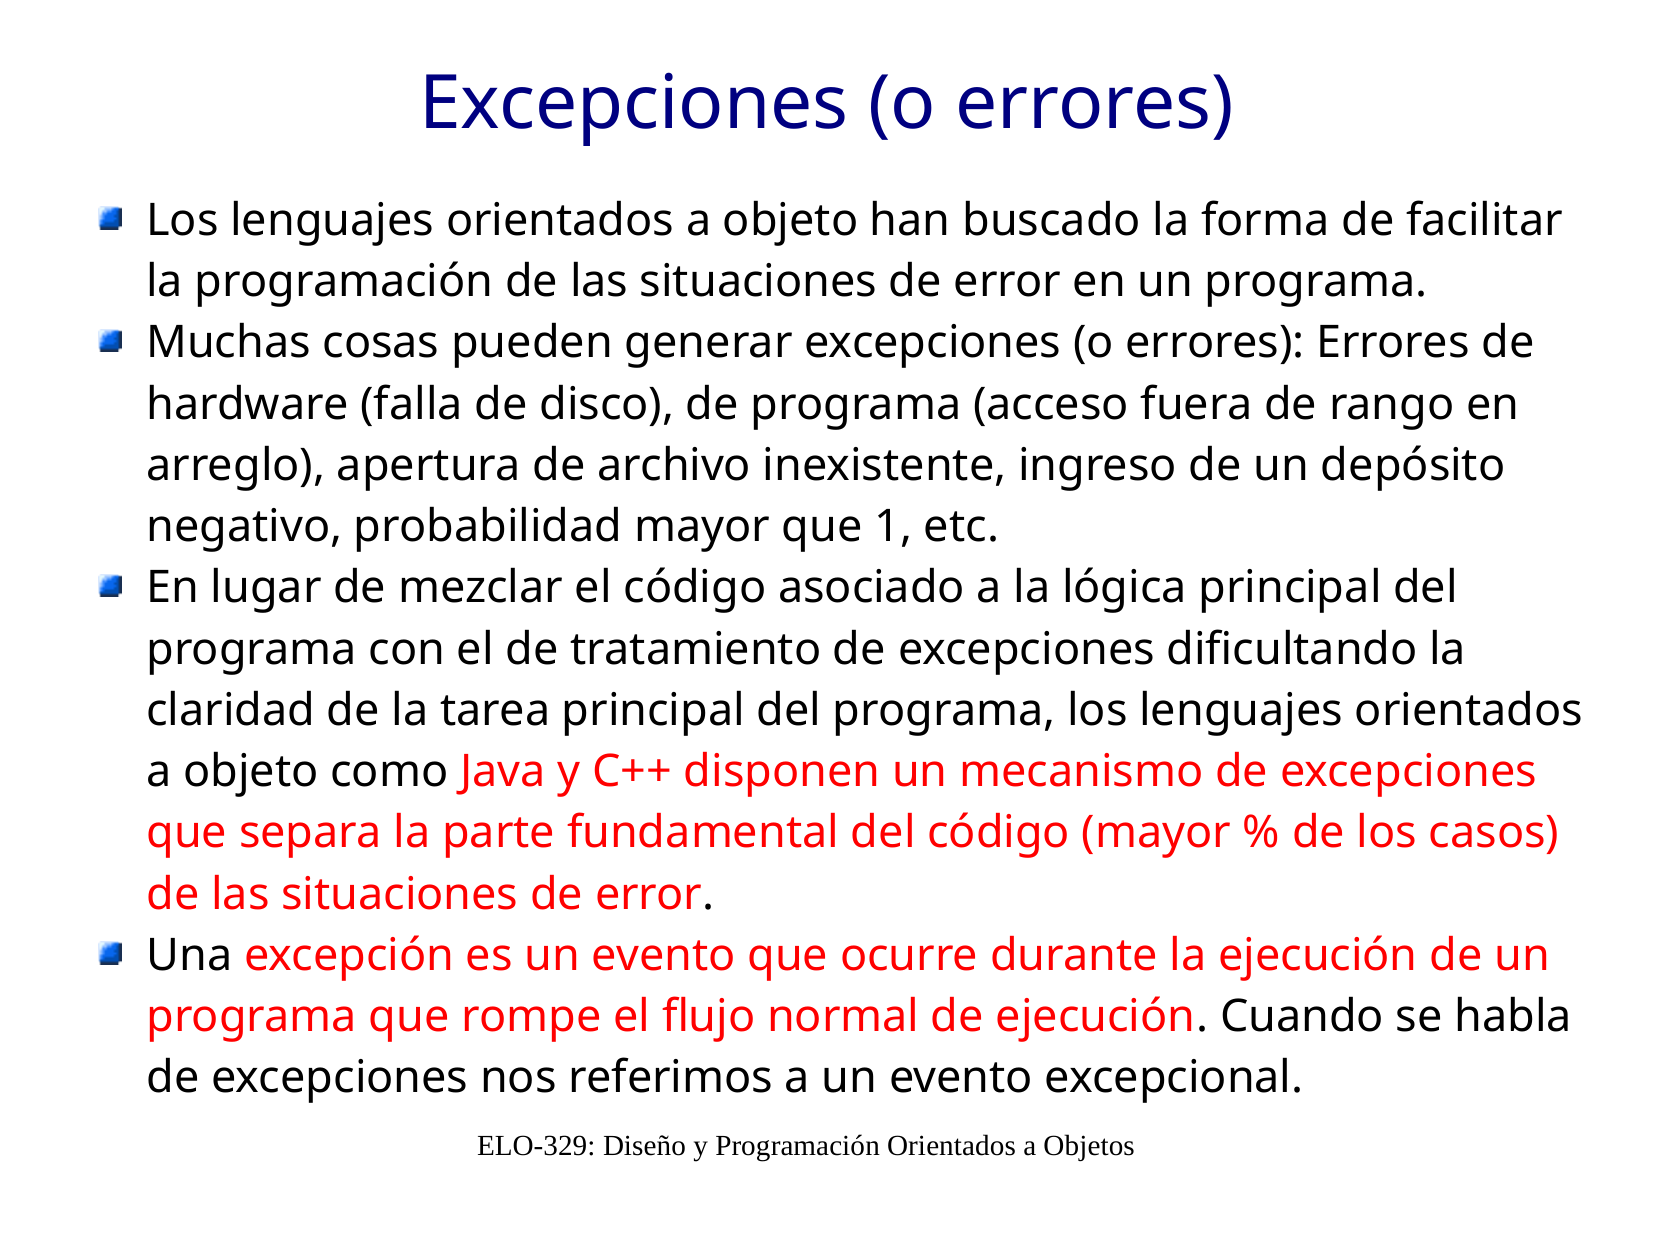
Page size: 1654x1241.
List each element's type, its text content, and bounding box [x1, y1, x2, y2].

title Excepciones (o errores)‏ [82, 49, 1571, 151]
list Los lenguajes orientados a objeto han buscado la forma de facilitar la programación de las situaciones de error en un programa. Muchas cosas pueden generar excepciones (o errores): Errores de hardware (falla de disco), de programa (acceso fuera de rango en arreglo), apertura de archivo inexistente, ingreso de un depósito negativo, probabilidad mayor que 1, etc. En lugar de mezclar el código asociado a la lógica principal del programa con el de tratamiento de excepciones dificultando la claridad de la tarea principal del programa, los lenguajes orientados a objeto como Java y C++ disponen un mecanismo de excepciones que separa la parte fundamental del código (mayor % de los casos) de las situaciones de error. Una excepción es un evento que ocurre durante la ejecución de un programa que rompe el flujo normal de ejecución. Cuando se habla de excepciones nos referimos a un evento excepcional. [82, 187, 1613, 1126]
